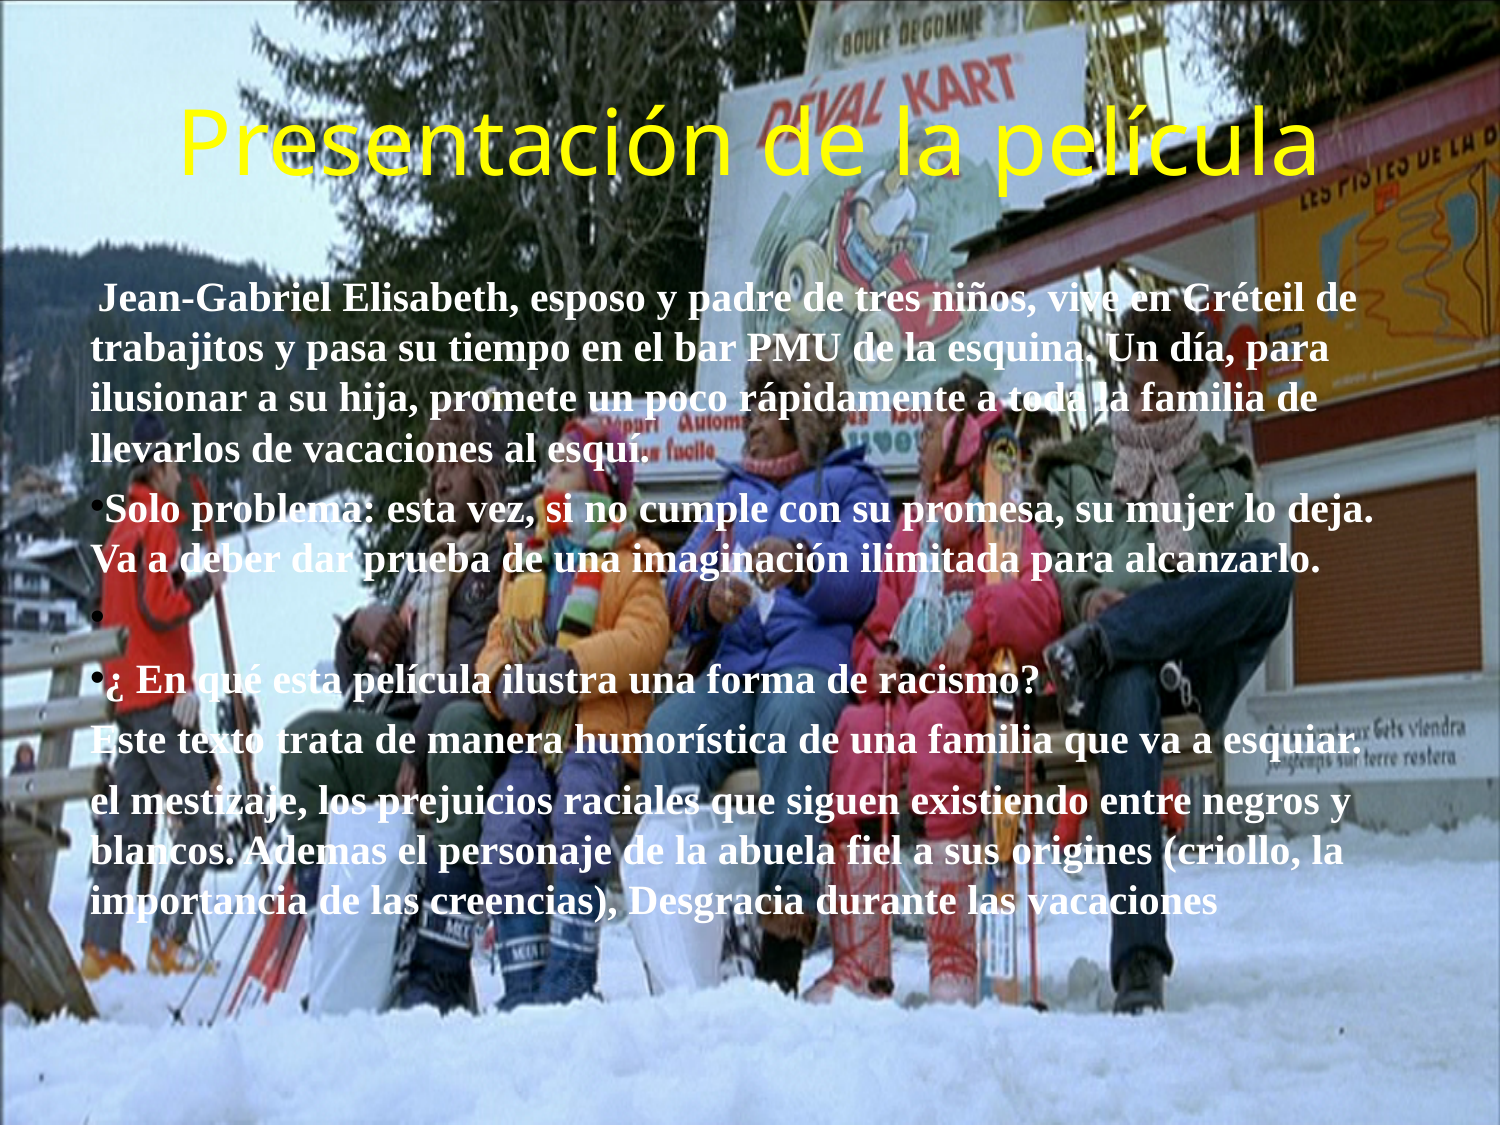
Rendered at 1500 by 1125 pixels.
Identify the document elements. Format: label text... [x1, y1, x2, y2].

list Jean-Gabriel Elisabeth, esposo y padre de tres niños, vive en Créteil de trabajitos y pasa su tiempo en el bar PMU de la esquina. Un día, para ilusionar a su hija, promete un poco rápidamente a toda la familia de llevarlos de vacaciones al esquí. Solo problema: esta vez, si no cumple con su promesa, su mujer lo deja. Va a deber dar prueba de una imaginación ilimitada para alcanzarlo. ¿ En qué esta película ilustra una forma de racismo? Este texto trata de manera humorística de una familia que va a esquiar. el mestizaje, los prejuicios raciales que siguen existiendo entre negros y blancos. Ademas el personaje de la abuela fiel a sus origines (criollo, la importancia de las creencias), Desgracia durante las vacaciones [75, 262, 1426, 1005]
title Presentación de la película [75, 45, 1426, 233]
picture [0, 0, 1500, 1125]
